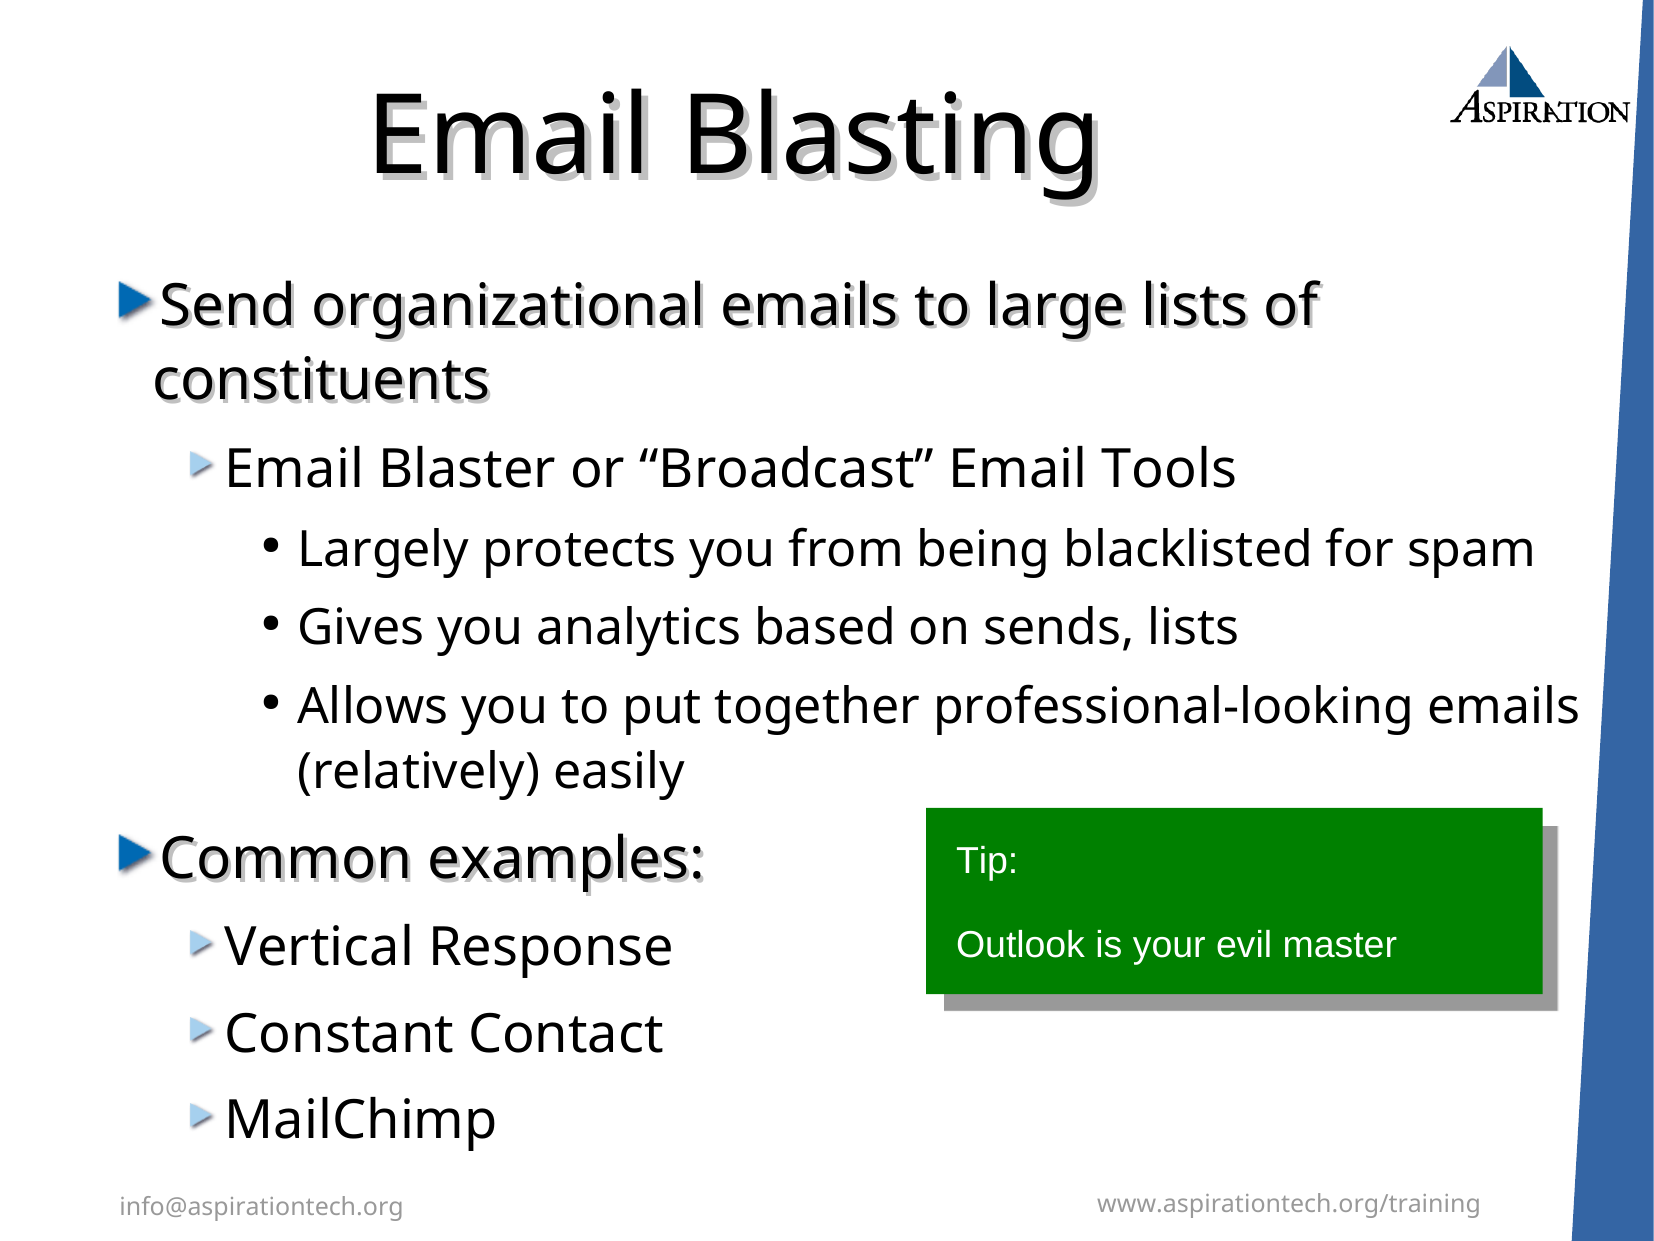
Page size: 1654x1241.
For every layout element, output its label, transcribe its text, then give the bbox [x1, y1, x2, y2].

list Send organizational emails to large lists of constituents Email Blaster or “Broadcast” Email Tools Largely protects you from being blacklisted for spam Gives you analytics based on sends, lists Allows you to put together professional-looking emails (relatively) easily Common examples: Vertical Response Constant Contact MailChimp [54, 263, 1595, 1075]
title Email Blasting [54, 21, 1415, 227]
picture [1450, 46, 1631, 132]
picture [188, 1100, 218, 1133]
